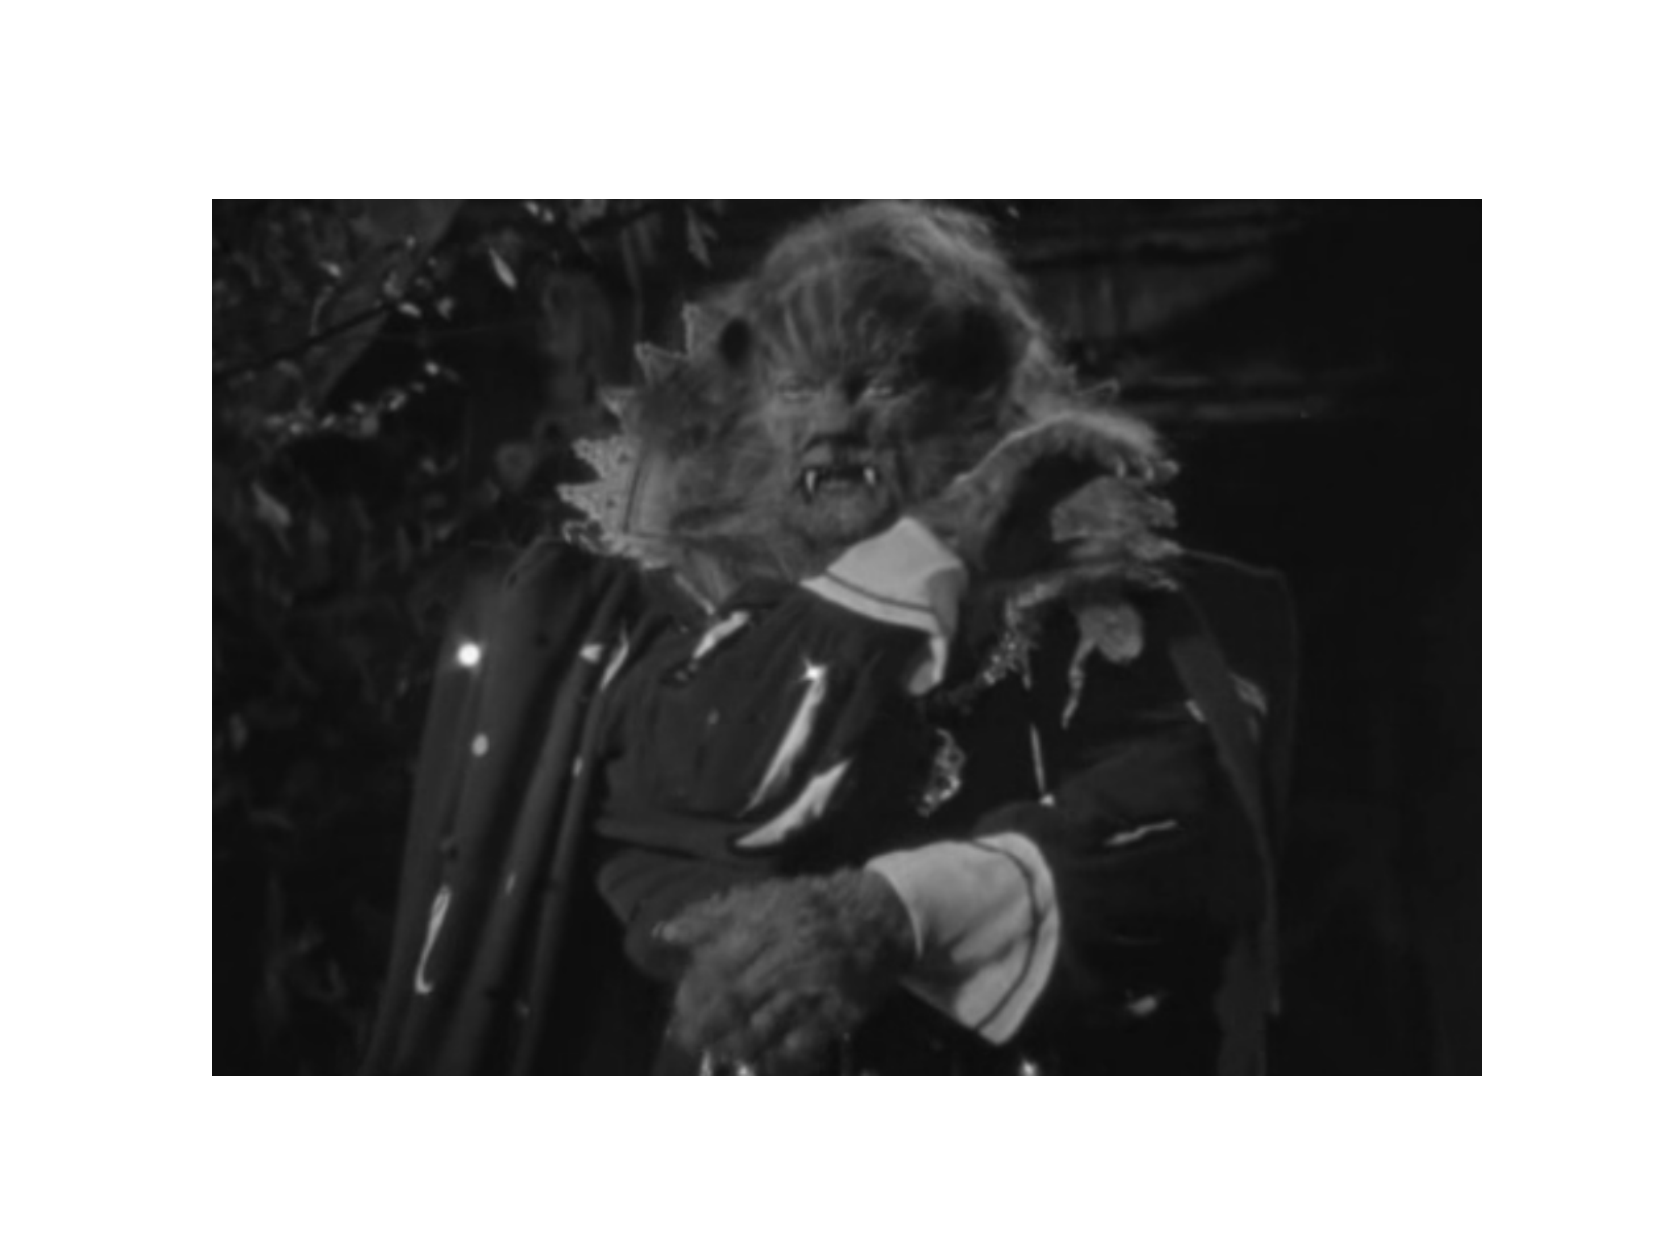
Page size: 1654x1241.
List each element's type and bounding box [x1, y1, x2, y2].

picture [212, 199, 1482, 1076]
